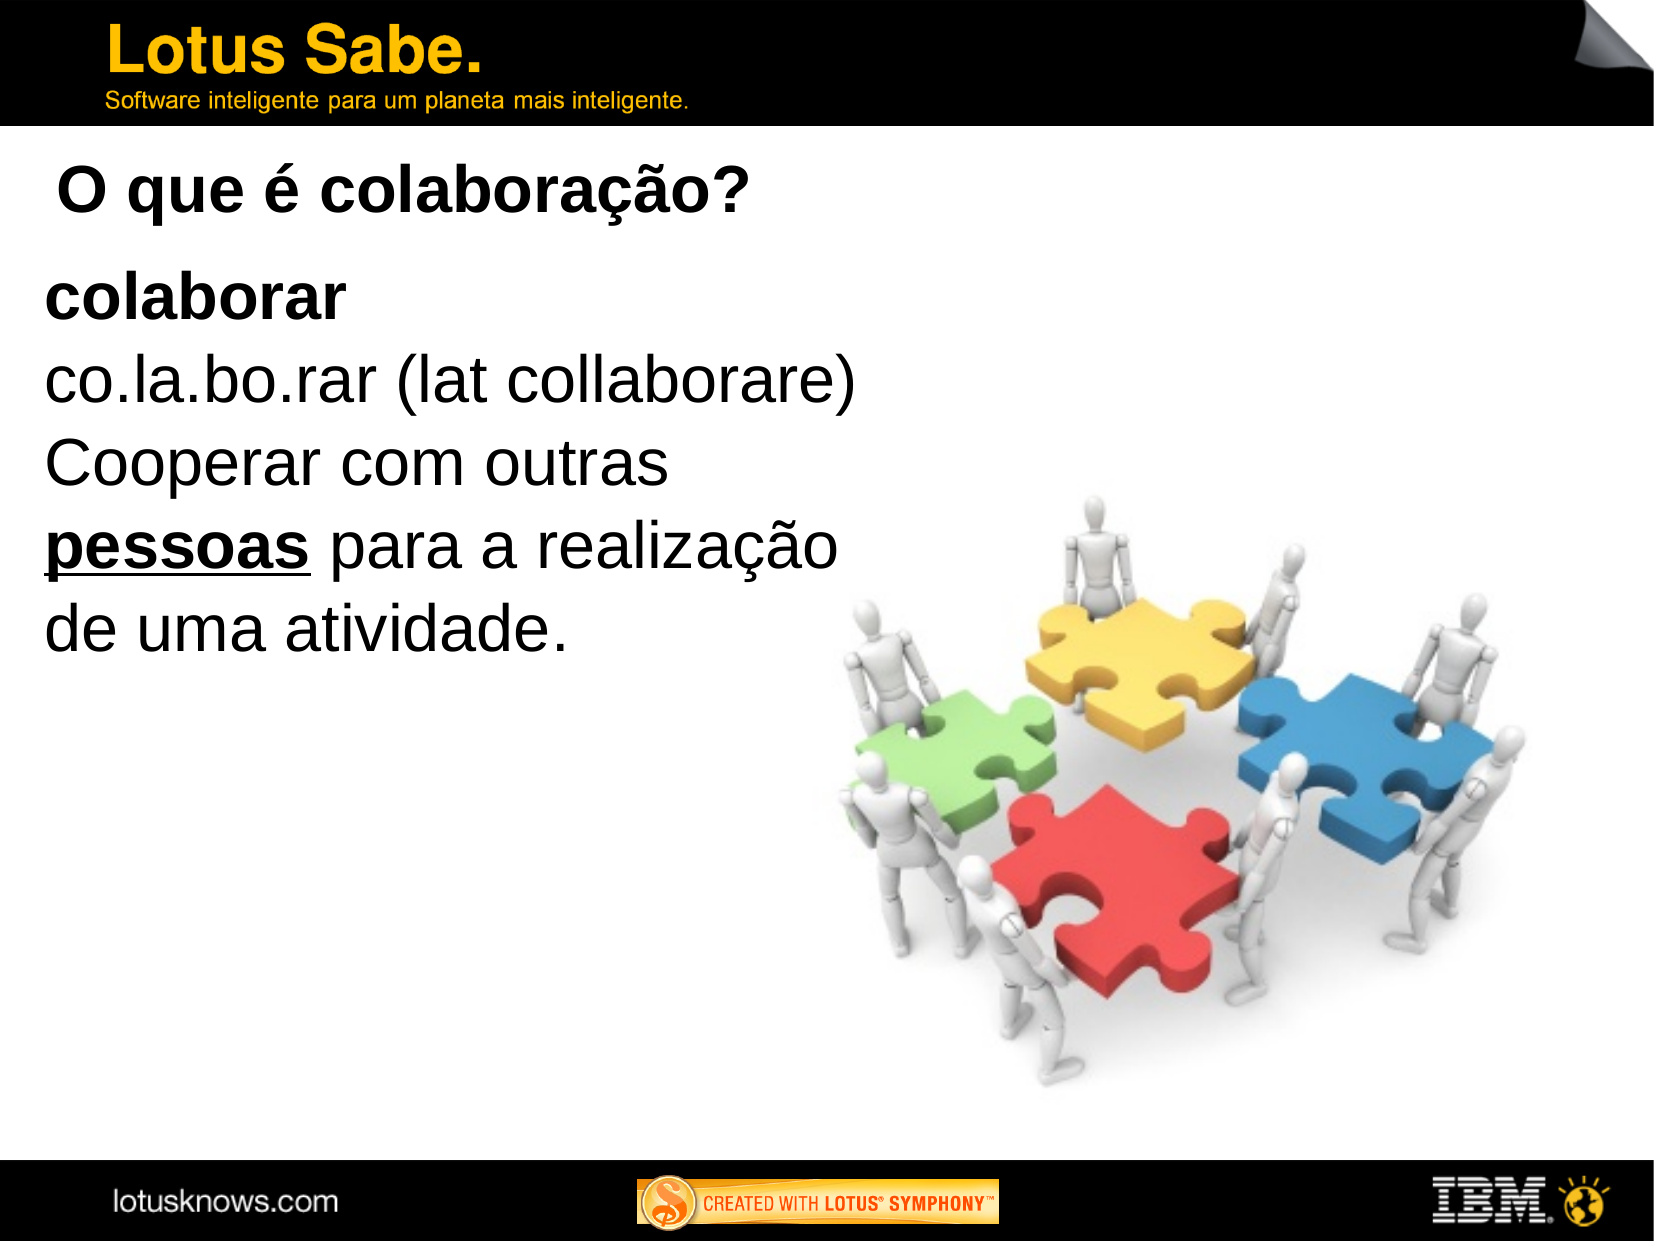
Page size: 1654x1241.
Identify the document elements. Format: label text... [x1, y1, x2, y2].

title O que é colaboração? [56, 147, 1424, 228]
picture [0, 0, 1654, 126]
picture [0, 1160, 1654, 1241]
picture [700, 442, 1646, 1152]
text_box colaborar co.la.bo.rar (lat collaborare) Cooperar com outras pessoas para a realização de uma atividade. [29, 242, 886, 673]
